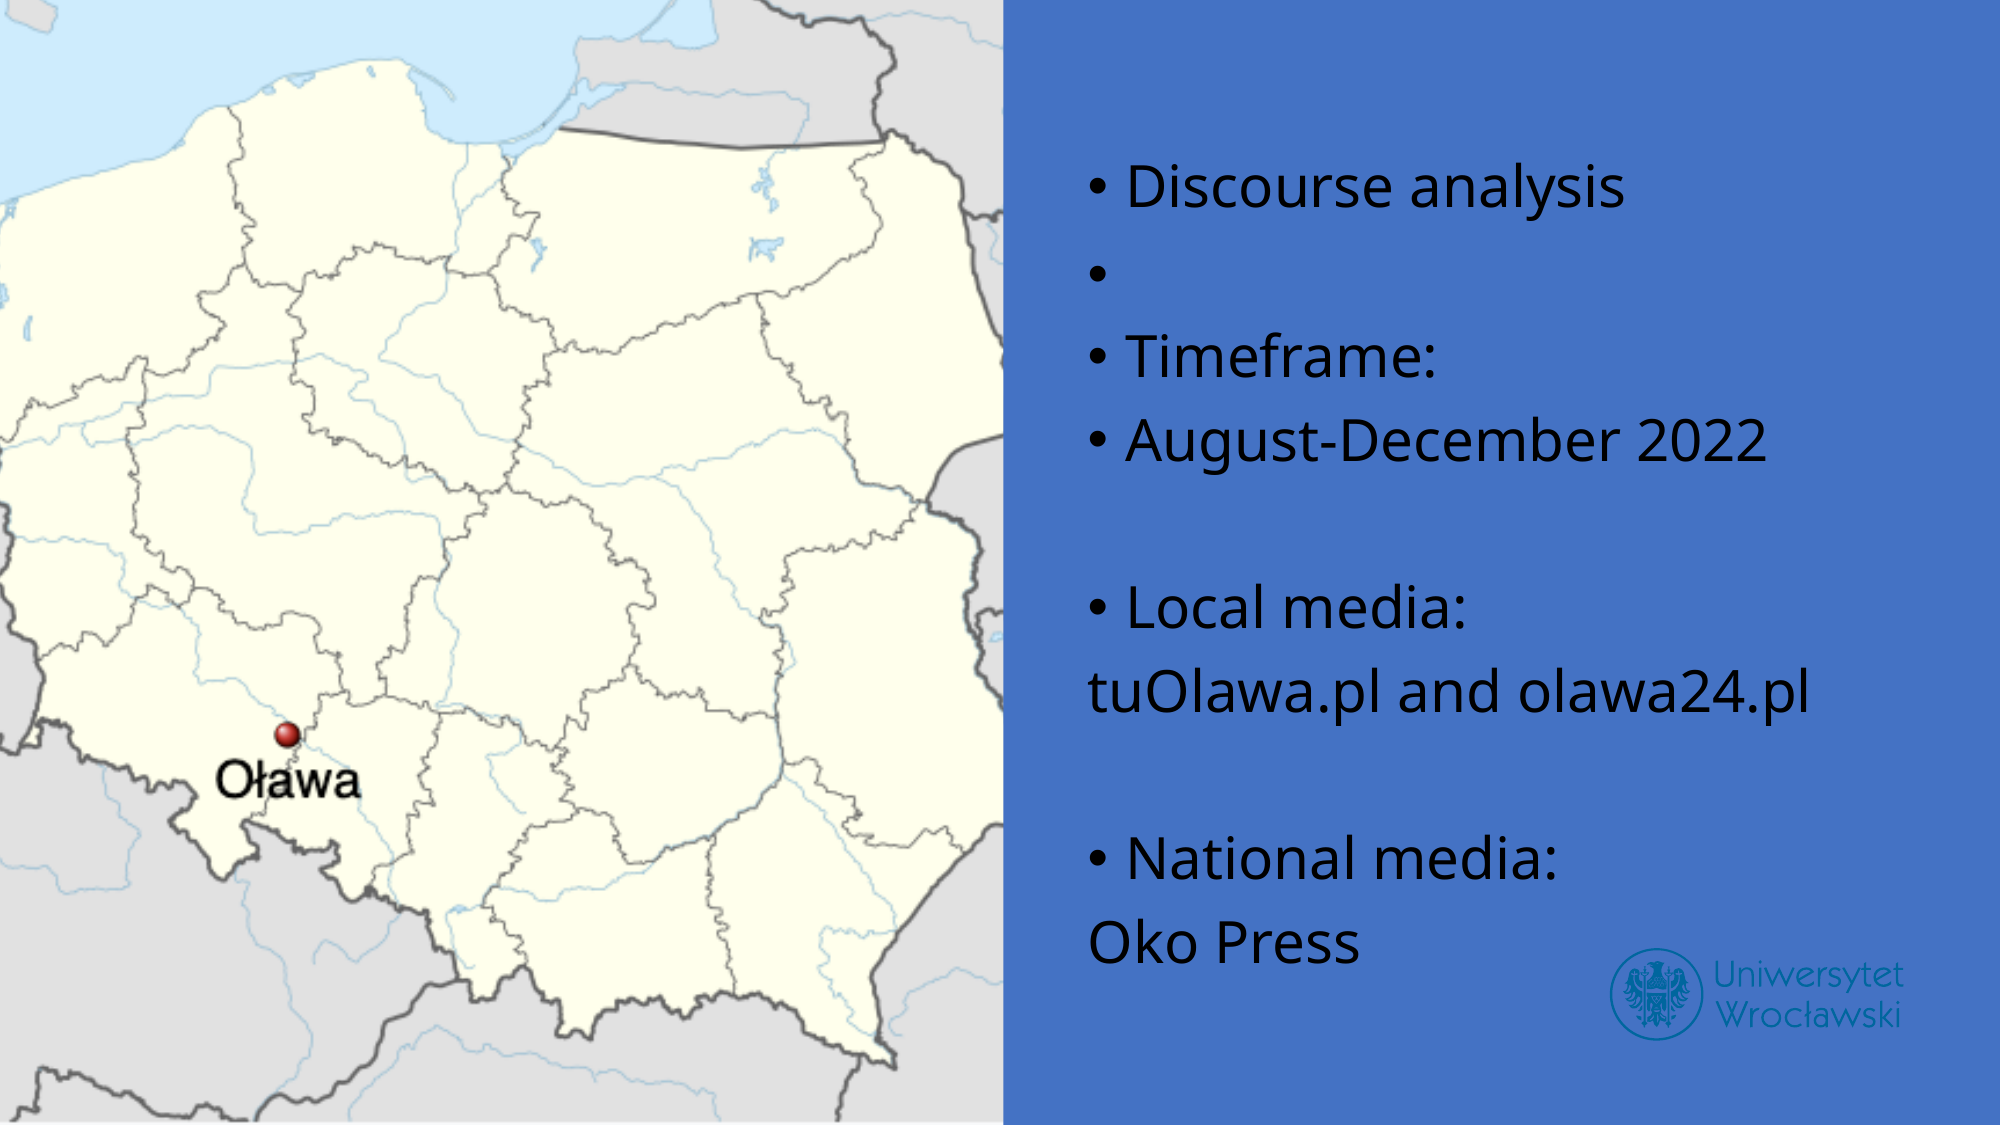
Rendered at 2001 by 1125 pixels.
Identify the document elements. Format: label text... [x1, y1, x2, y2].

list Discourse analysis Timeframe: August-December 2022 Local media: tuOlawa.pl and olawa24.pl National media: Oko Press [1072, 149, 1867, 1046]
text_box [1004, 0, 2000, 1125]
picture [0, 0, 1004, 1125]
picture [1582, 915, 1931, 1074]
